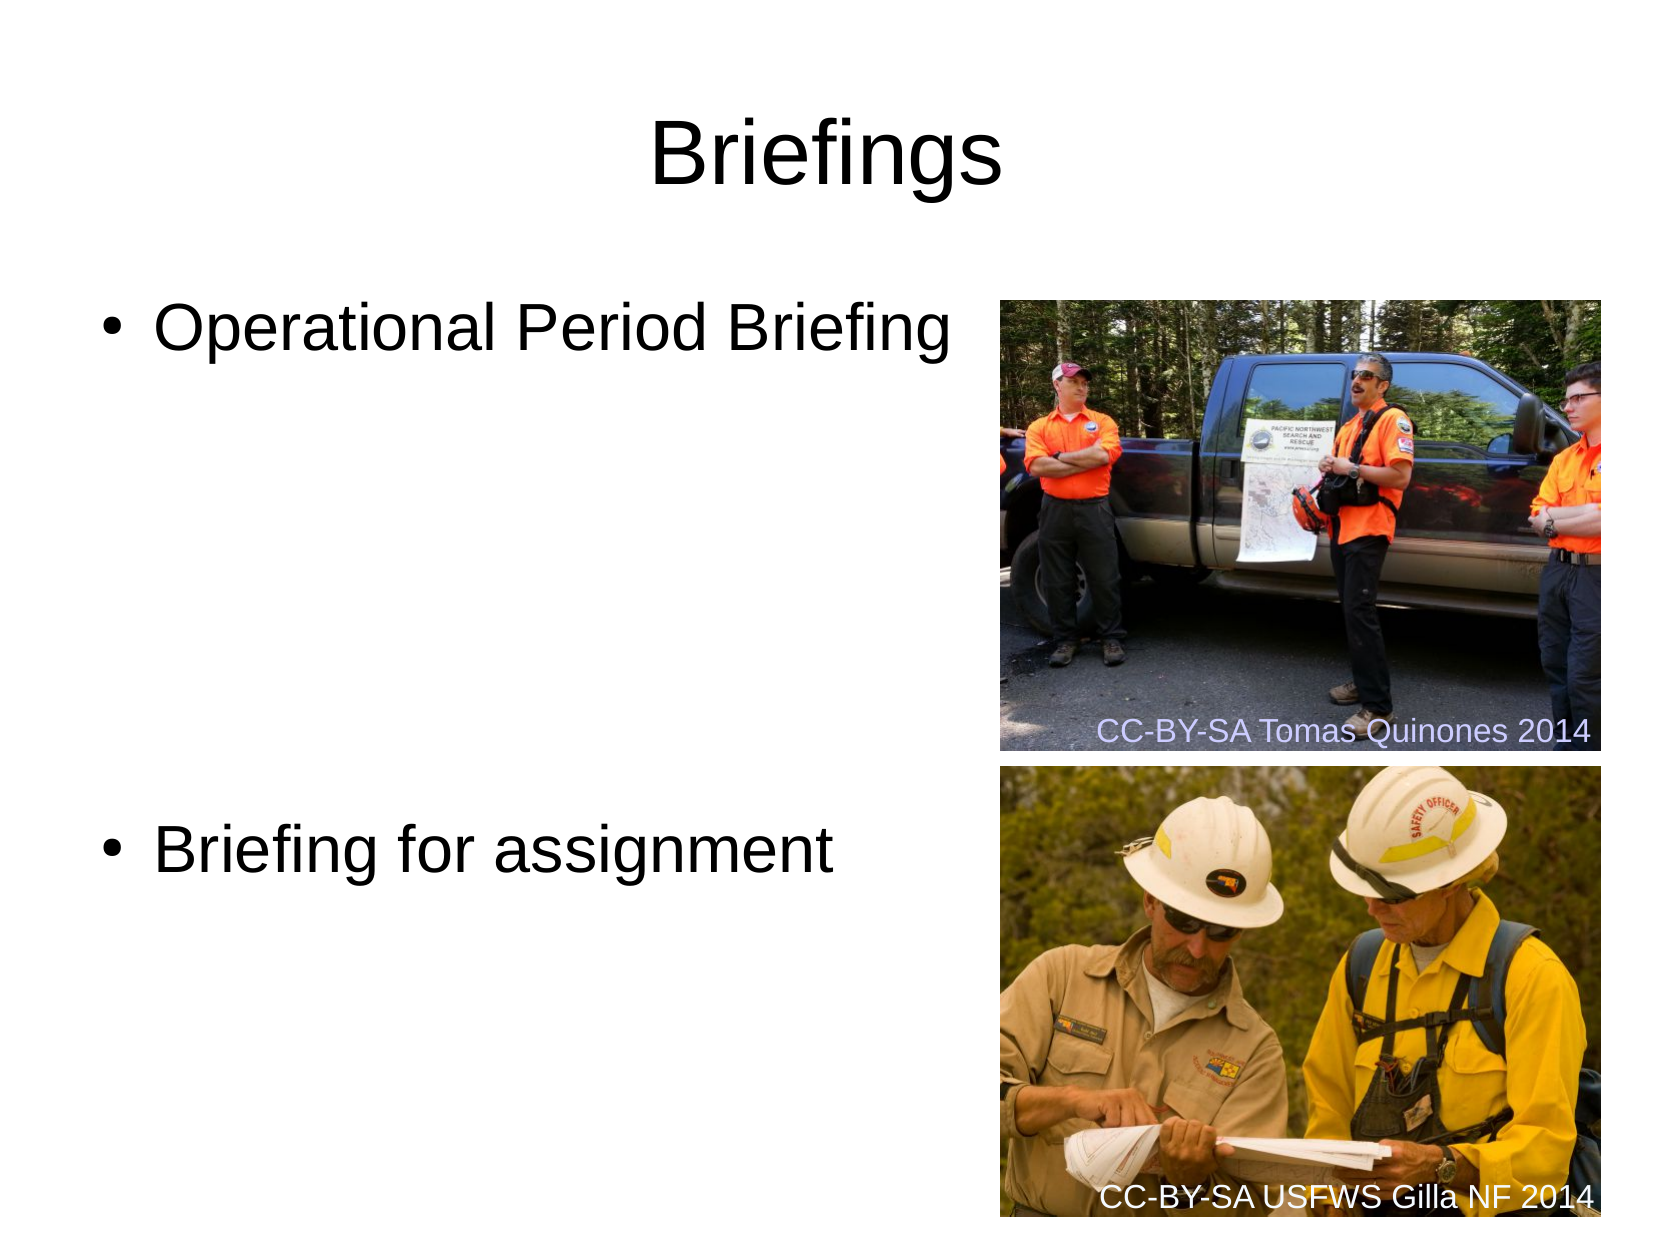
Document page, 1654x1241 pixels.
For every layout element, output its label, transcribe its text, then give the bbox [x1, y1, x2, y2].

text_box CC-BY-SA USFWS Gilla NF 2014 [1084, 1170, 1611, 1223]
picture [1000, 300, 1601, 751]
list Operational Period Briefing Briefing for assignment [82, 290, 1571, 1010]
picture [1000, 766, 1601, 1217]
title Briefings [82, 49, 1571, 257]
text_box CC-BY-SA Tomas Quinones 2014 [1081, 704, 1608, 757]
